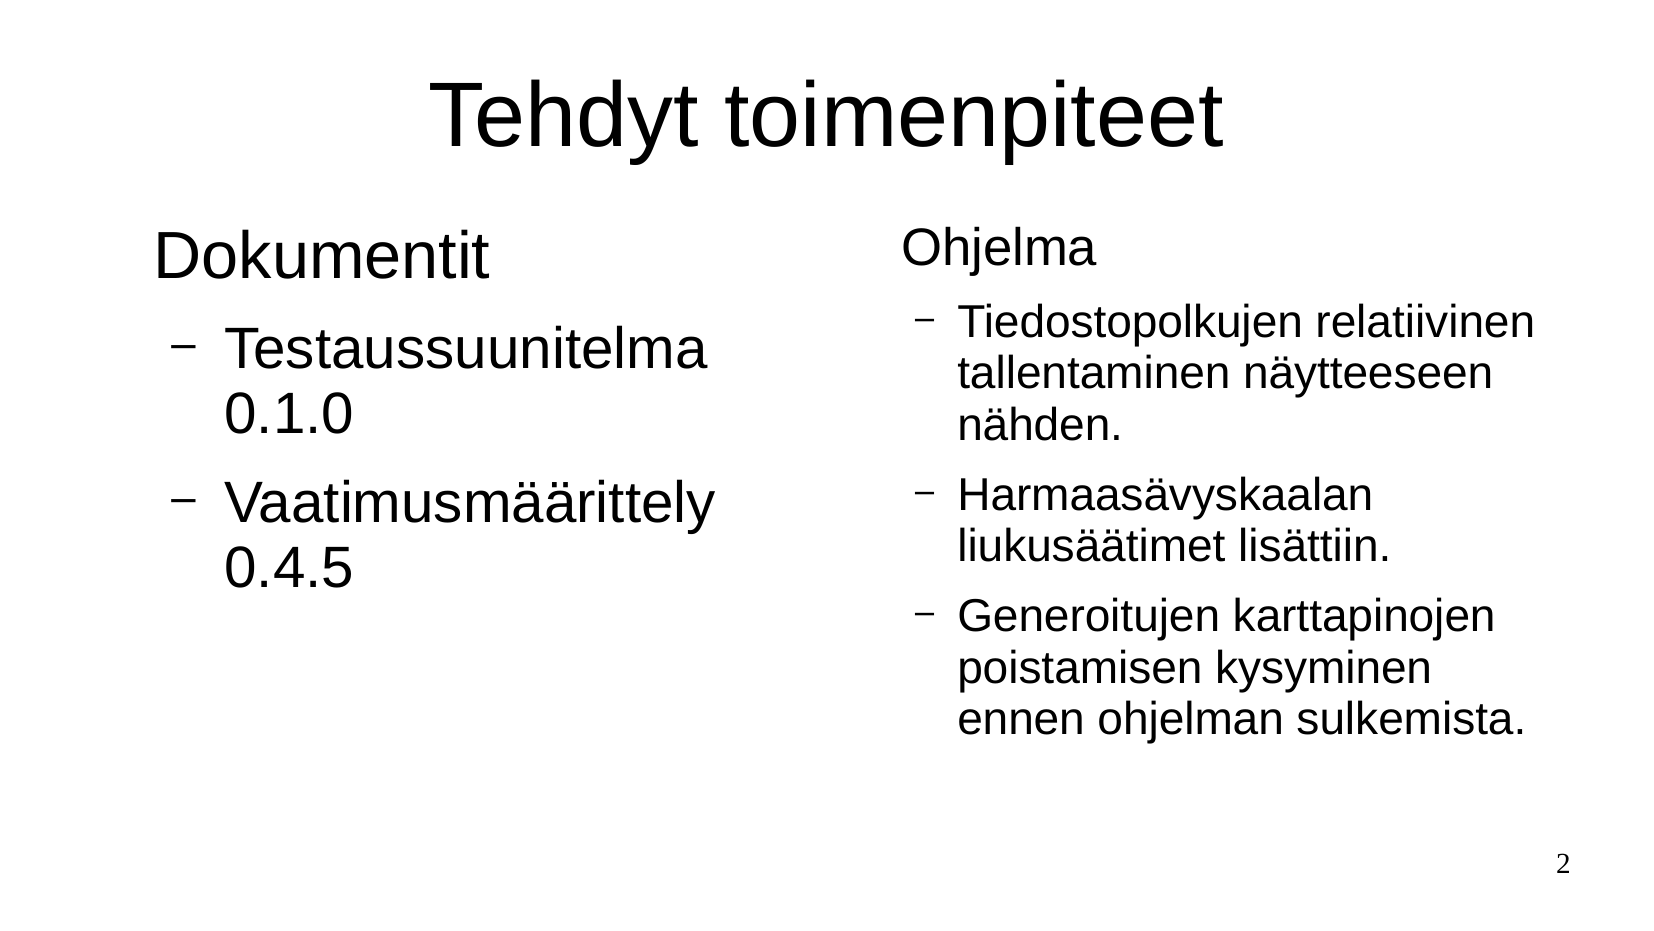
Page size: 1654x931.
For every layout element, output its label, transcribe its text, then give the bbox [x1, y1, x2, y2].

list Ohjelma Tiedostopolkujen relatiivinen tallentaminen näytteeseen nähden. Harmaasävyskaalan liukusäätimet lisättiin. Generoitujen karttapinojen poistamisen kysyminen ennen ohjelman sulkemista. [845, 217, 1572, 758]
title Tehdyt toimenpiteet [82, 37, 1571, 193]
list Dokumentit Testaussuunitelma 0.1.0 Vaatimusmäärittely 0.4.5 [82, 217, 809, 758]
